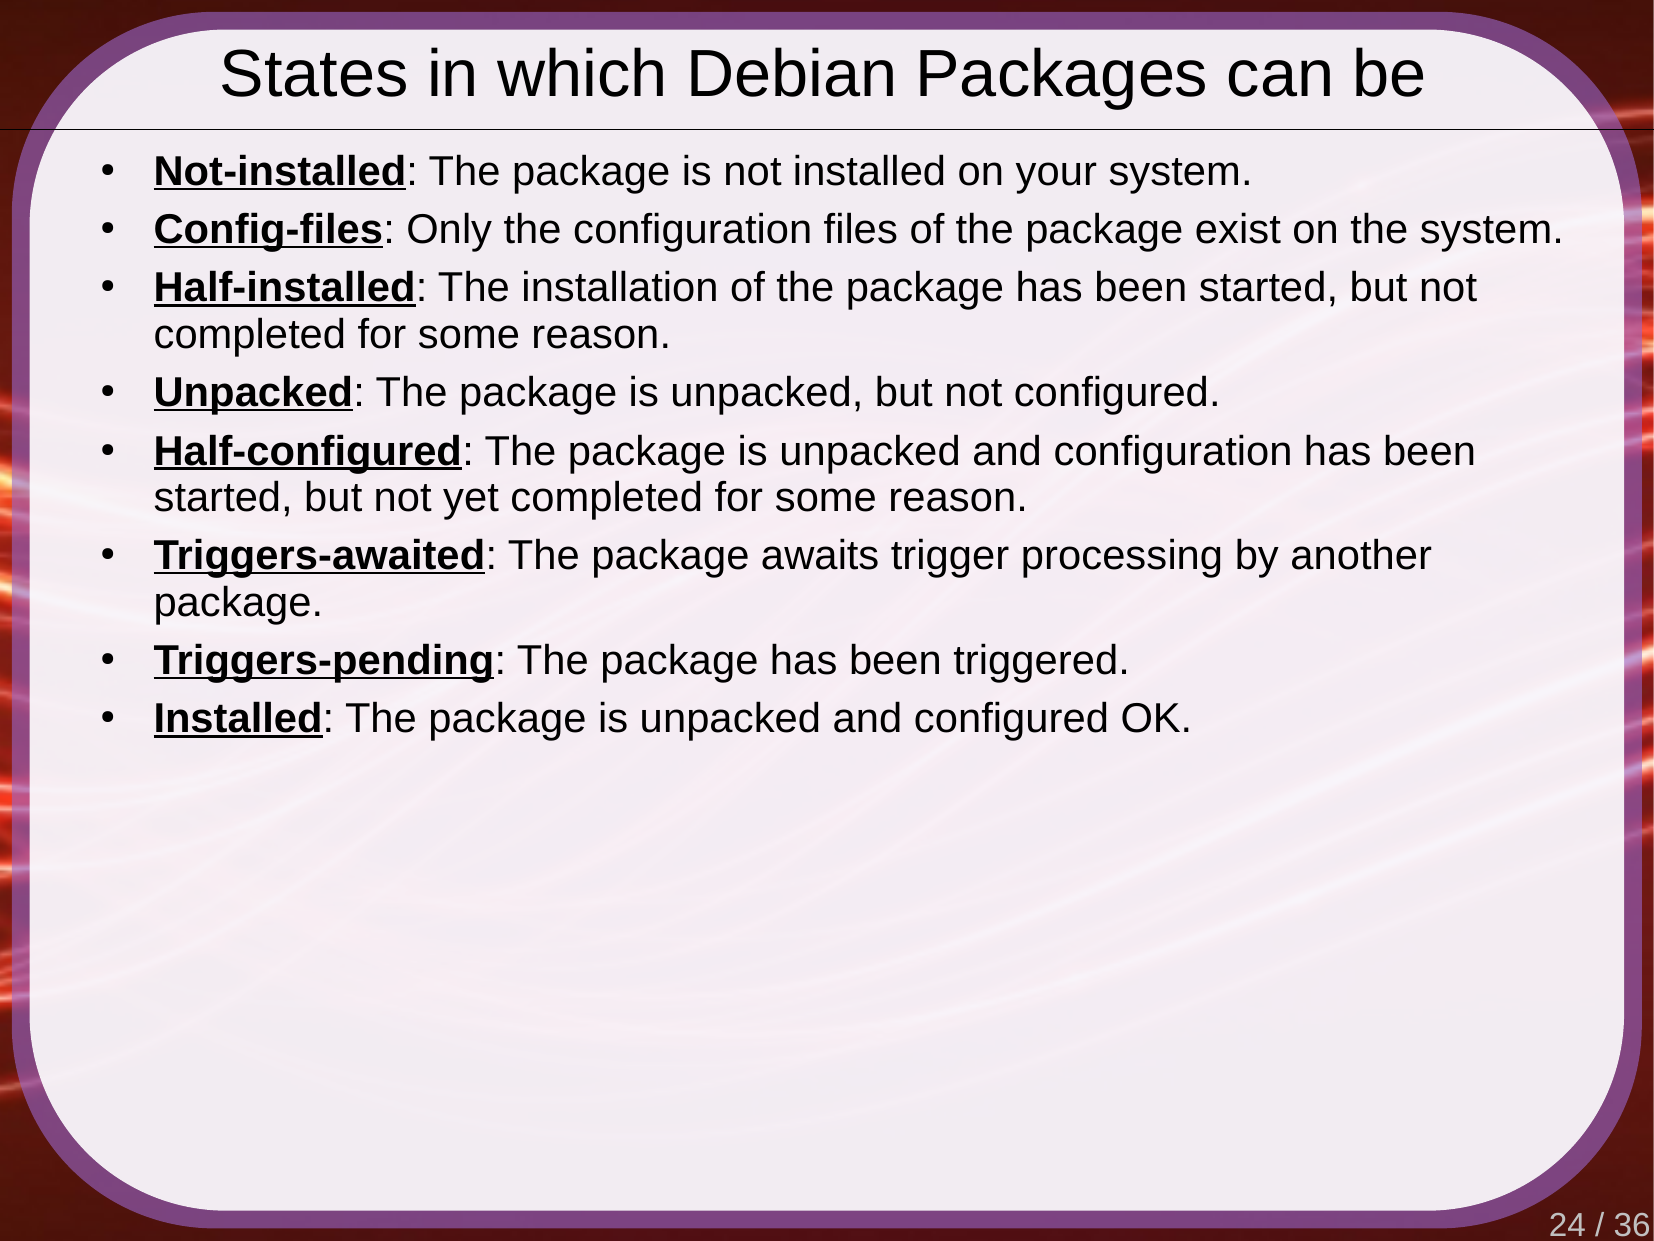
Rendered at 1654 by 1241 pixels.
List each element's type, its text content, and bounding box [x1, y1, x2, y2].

picture [0, 0, 1654, 129]
list Not-installed: The package is not installed on your system. Config-files: Only the configuration files of the package exist on the system. Half-installed: The installation of the package has been started, but not completed for some reason. Unpacked: The package is unpacked, but not configured. Half-configured: The package is unpacked and configuration has been started, but not yet completed for some reason. Triggers-awaited: The package awaits trigger processing by another package. Triggers-pending: The package has been triggered. Installed: The package is unpacked and configured OK. [82, 147, 1571, 1123]
title States in which Debian Packages can be [82, 29, 1565, 119]
picture [0, 130, 1654, 1241]
